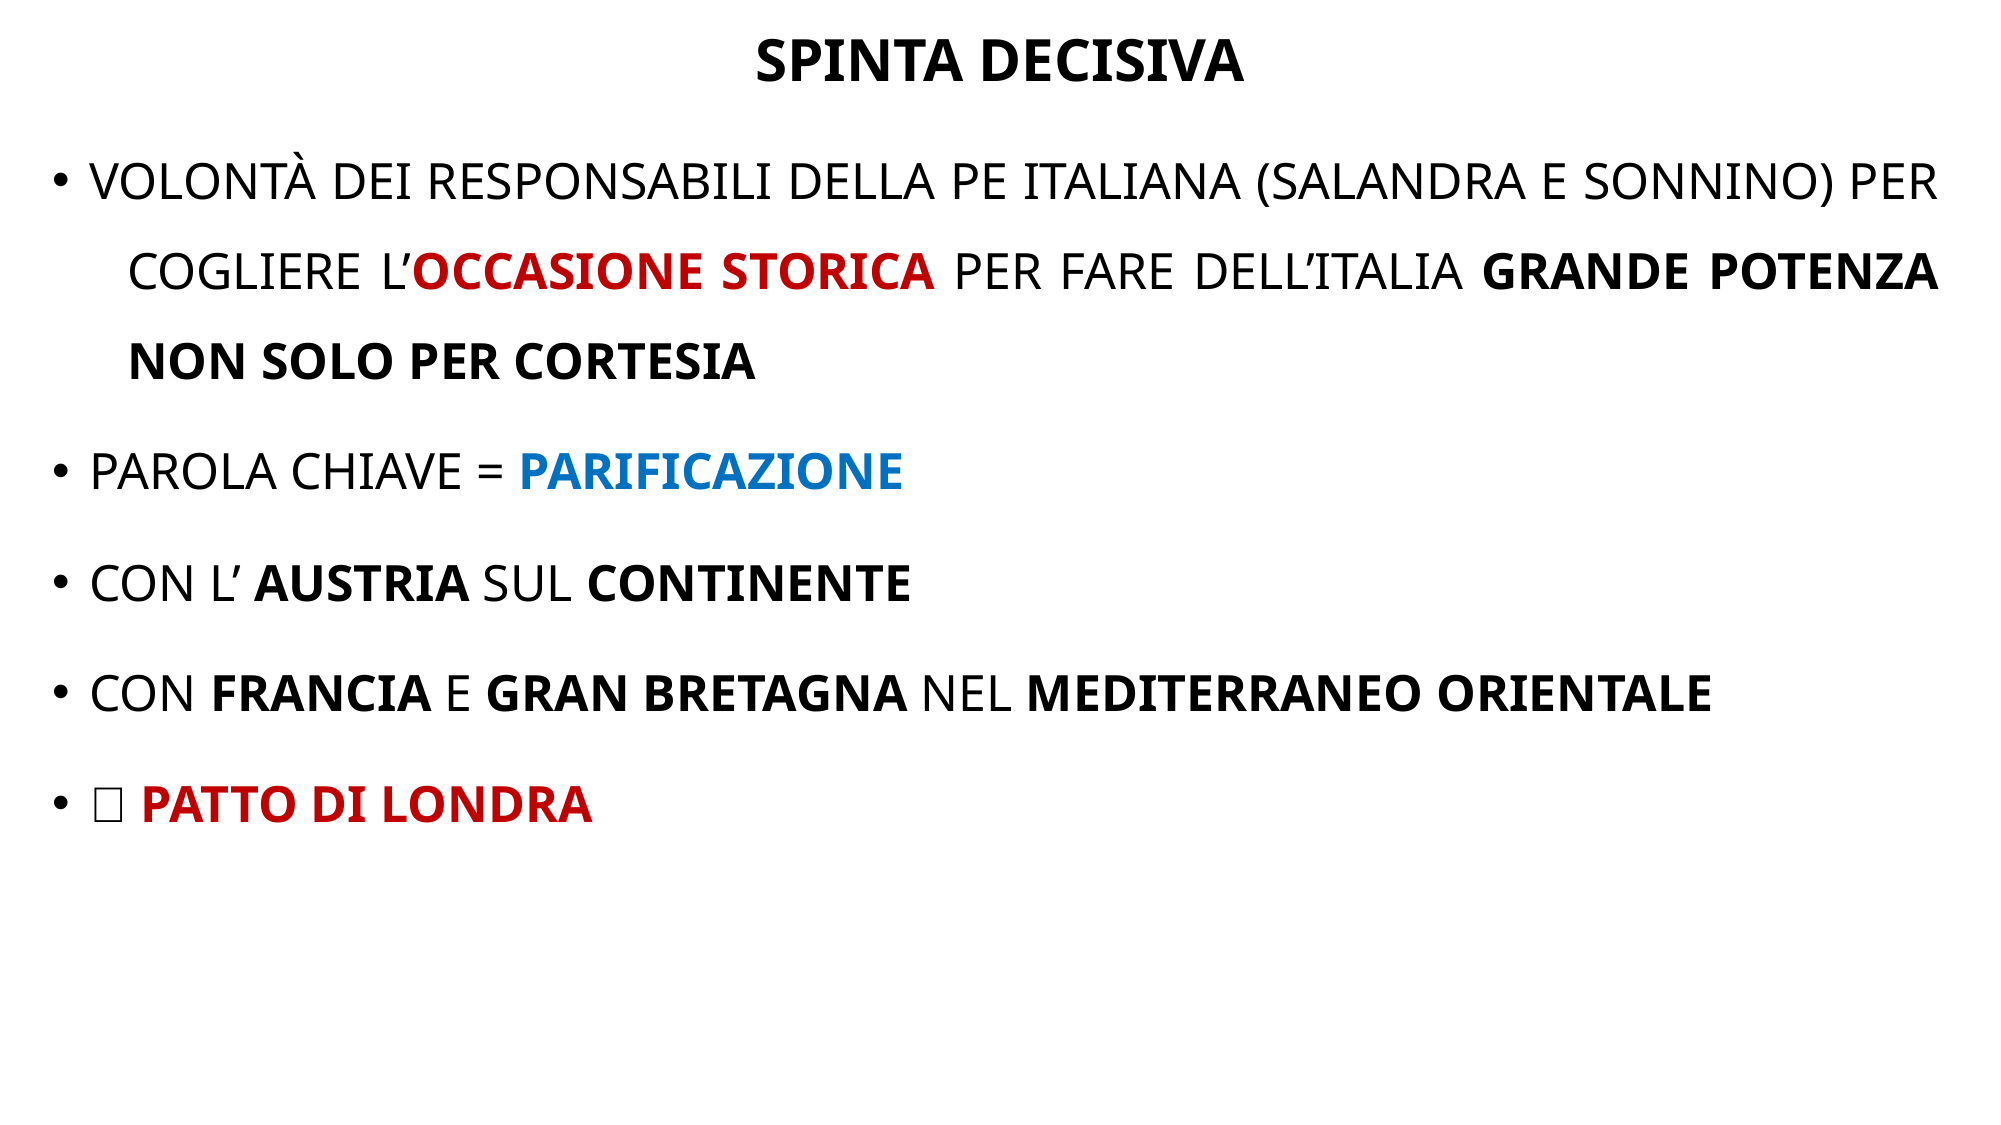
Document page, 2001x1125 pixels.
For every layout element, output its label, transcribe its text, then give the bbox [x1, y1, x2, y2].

title SPINTA DECISIVA [137, 13, 1863, 111]
list VOLONTÀ DEI RESPONSABILI DELLA PE ITALIANA (SALANDRA E SONNINO) PER COGLIERE L’OCCASIONE STORICA PER FARE DELL’ITALIA GRANDE POTENZA NON SOLO PER CORTESIA PAROLA CHIAVE = PARIFICAZIONE CON L’ AUSTRIA SUL CONTINENTE CON FRANCIA E GRAN BRETAGNA NEL MEDITERRANEO ORIENTALE  PATTO DI LONDRA [37, 111, 1955, 1112]
